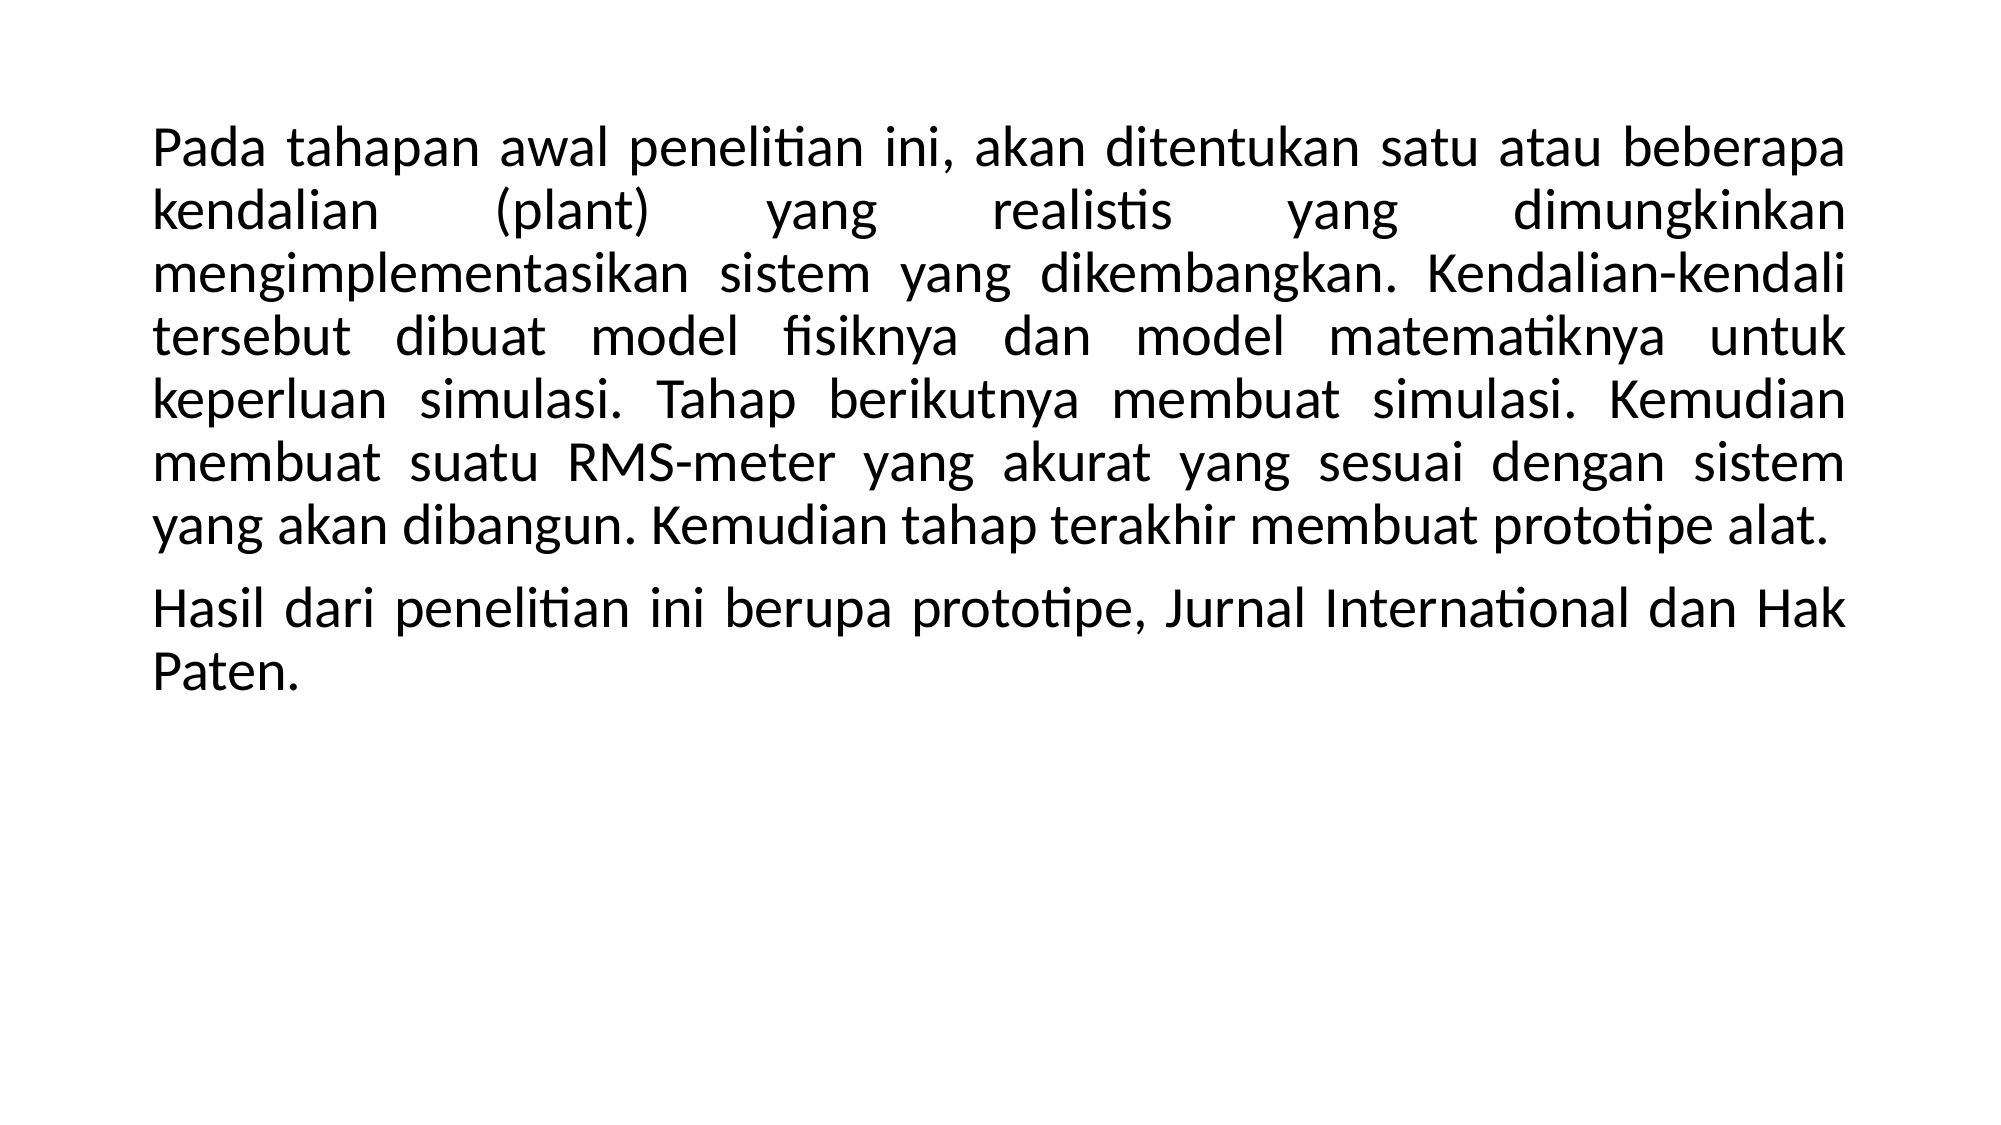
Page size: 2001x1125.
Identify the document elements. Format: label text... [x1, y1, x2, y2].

list Pada tahapan awal penelitian ini, akan ditentukan satu atau beberapa kendalian (plant) yang realistis yang dimungkinkan mengimplementasikan sistem yang dikembangkan. Kendalian-kendali tersebut dibuat model fisiknya dan model matematiknya untuk keperluan simulasi. Tahap berikutnya membuat simulasi. Kemudian membuat suatu RMS-meter yang akurat yang sesuai dengan sistem yang akan dibangun. Kemudian tahap terakhir membuat prototipe alat. Hasil dari penelitian ini berupa prototipe, Jurnal International dan Hak Paten. [137, 108, 1863, 1014]
